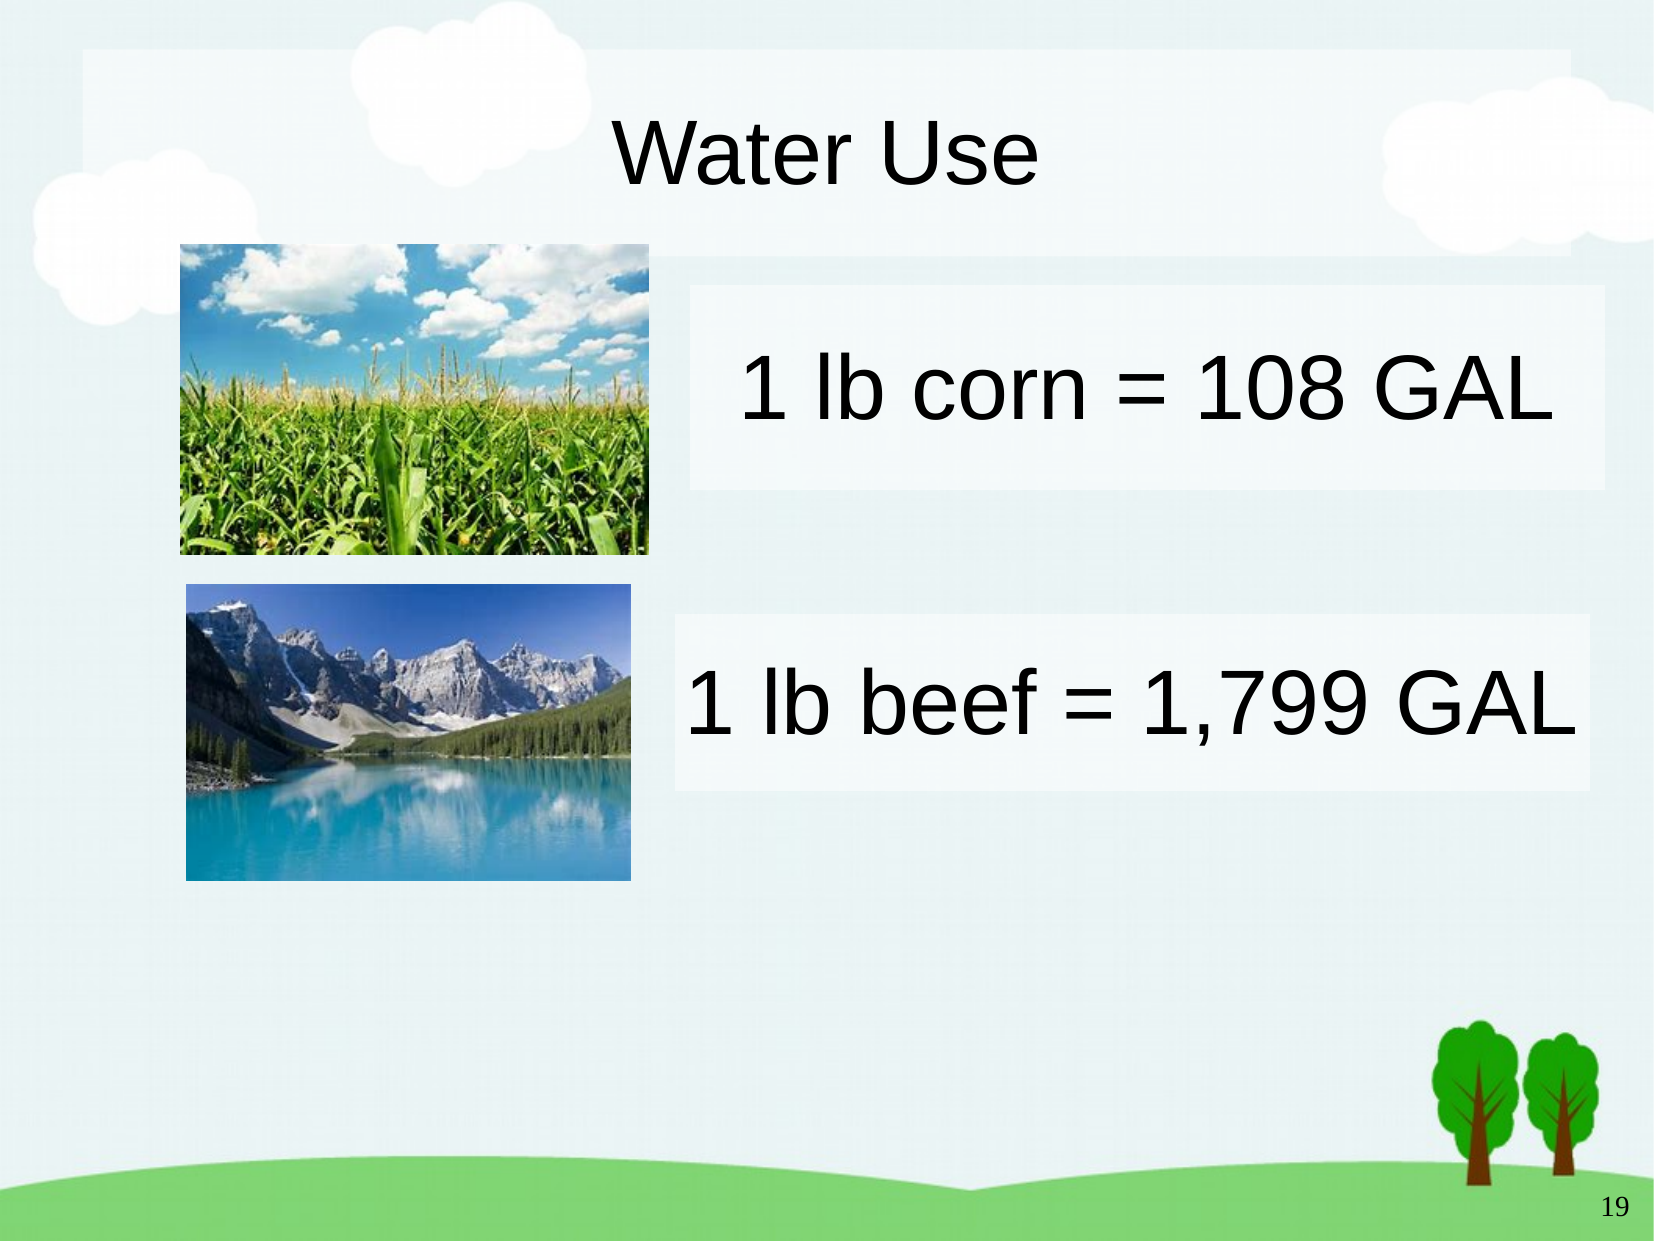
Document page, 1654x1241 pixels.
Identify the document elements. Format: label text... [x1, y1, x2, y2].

title 1 lb beef = 1,799 GAL [675, 613, 1591, 792]
title 1 lb corn = 108 GAL [690, 285, 1606, 491]
picture [0, 0, 1654, 1241]
title Water Use [82, 49, 1571, 257]
